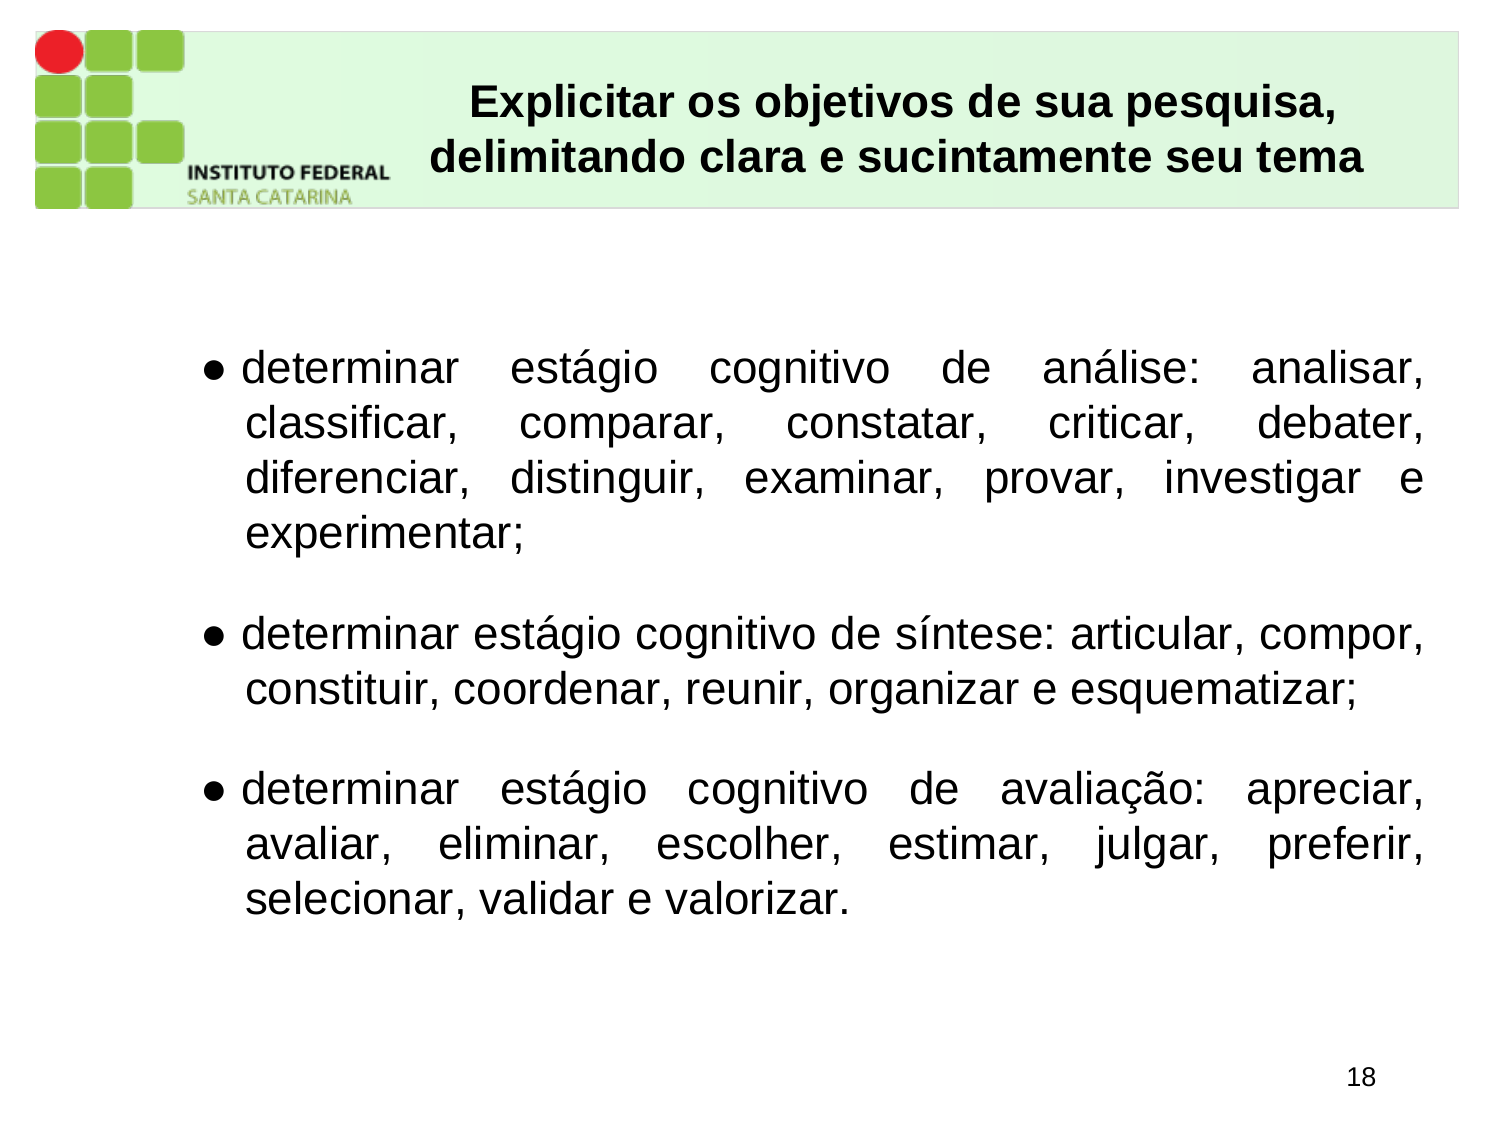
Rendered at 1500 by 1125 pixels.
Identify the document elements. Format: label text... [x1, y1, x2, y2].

title Explicitar os objetivos de sua pesquisa, delimitando clara e sucintamente seu tema [425, 44, 1382, 209]
picture [35, 30, 391, 209]
text_box ● determinar estágio cognitivo de análise: analisar, classificar, comparar, constatar, criticar, debater, diferenciar, distinguir, examinar, provar, investigar e experimentar; ● determinar estágio cognitivo de síntese: articular, compor, constituir, coordenar, reunir, organizar e esquematizar; ● determinar estágio cognitivo de avaliação: apreciar, avaliar, eliminar, escolher, estimar, julgar, preferir, selecionar, validar e valorizar. [82, 330, 1441, 932]
